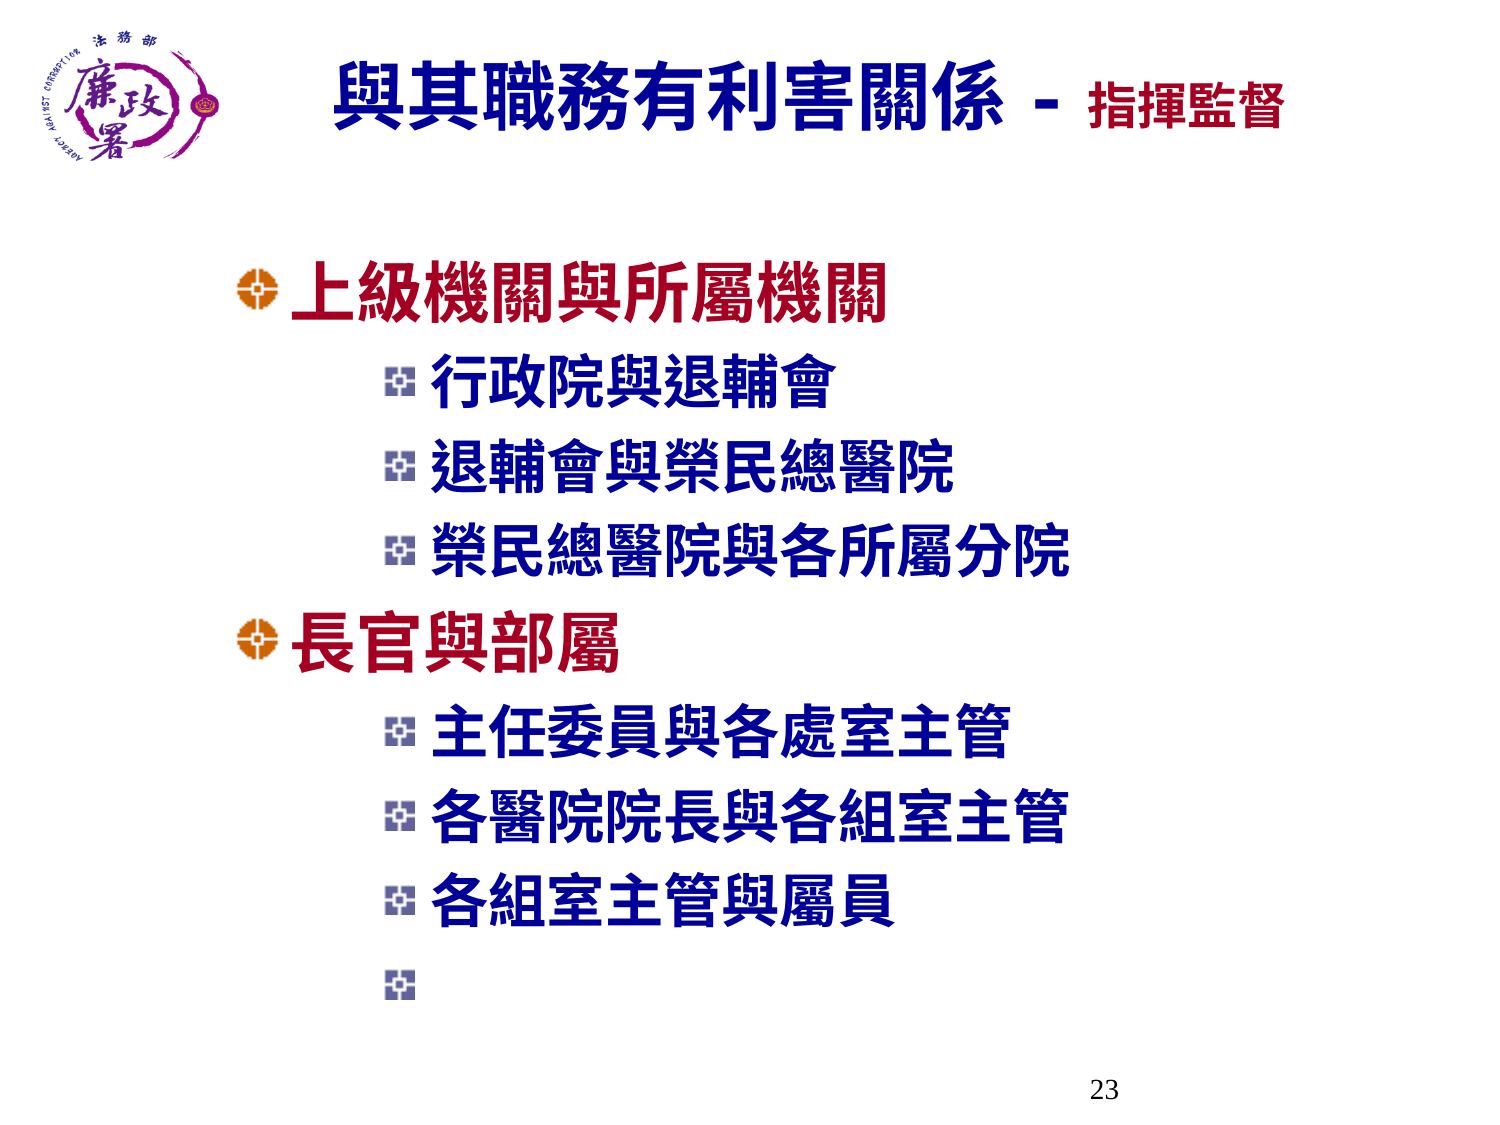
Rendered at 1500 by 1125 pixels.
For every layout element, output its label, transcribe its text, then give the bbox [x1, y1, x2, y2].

list 上級機關與所屬機關 行政院與退輔會 退輔會與榮民總醫院 榮民總醫院與各所屬分院 長官與部屬 主任委員與各處室主管 各醫院院長與各組室主管 各組室主管與屬員 [218, 243, 1335, 977]
title 與其職務有利害關係-指揮監督 [183, 31, 1436, 158]
text_box [1074, 1037, 1388, 1113]
